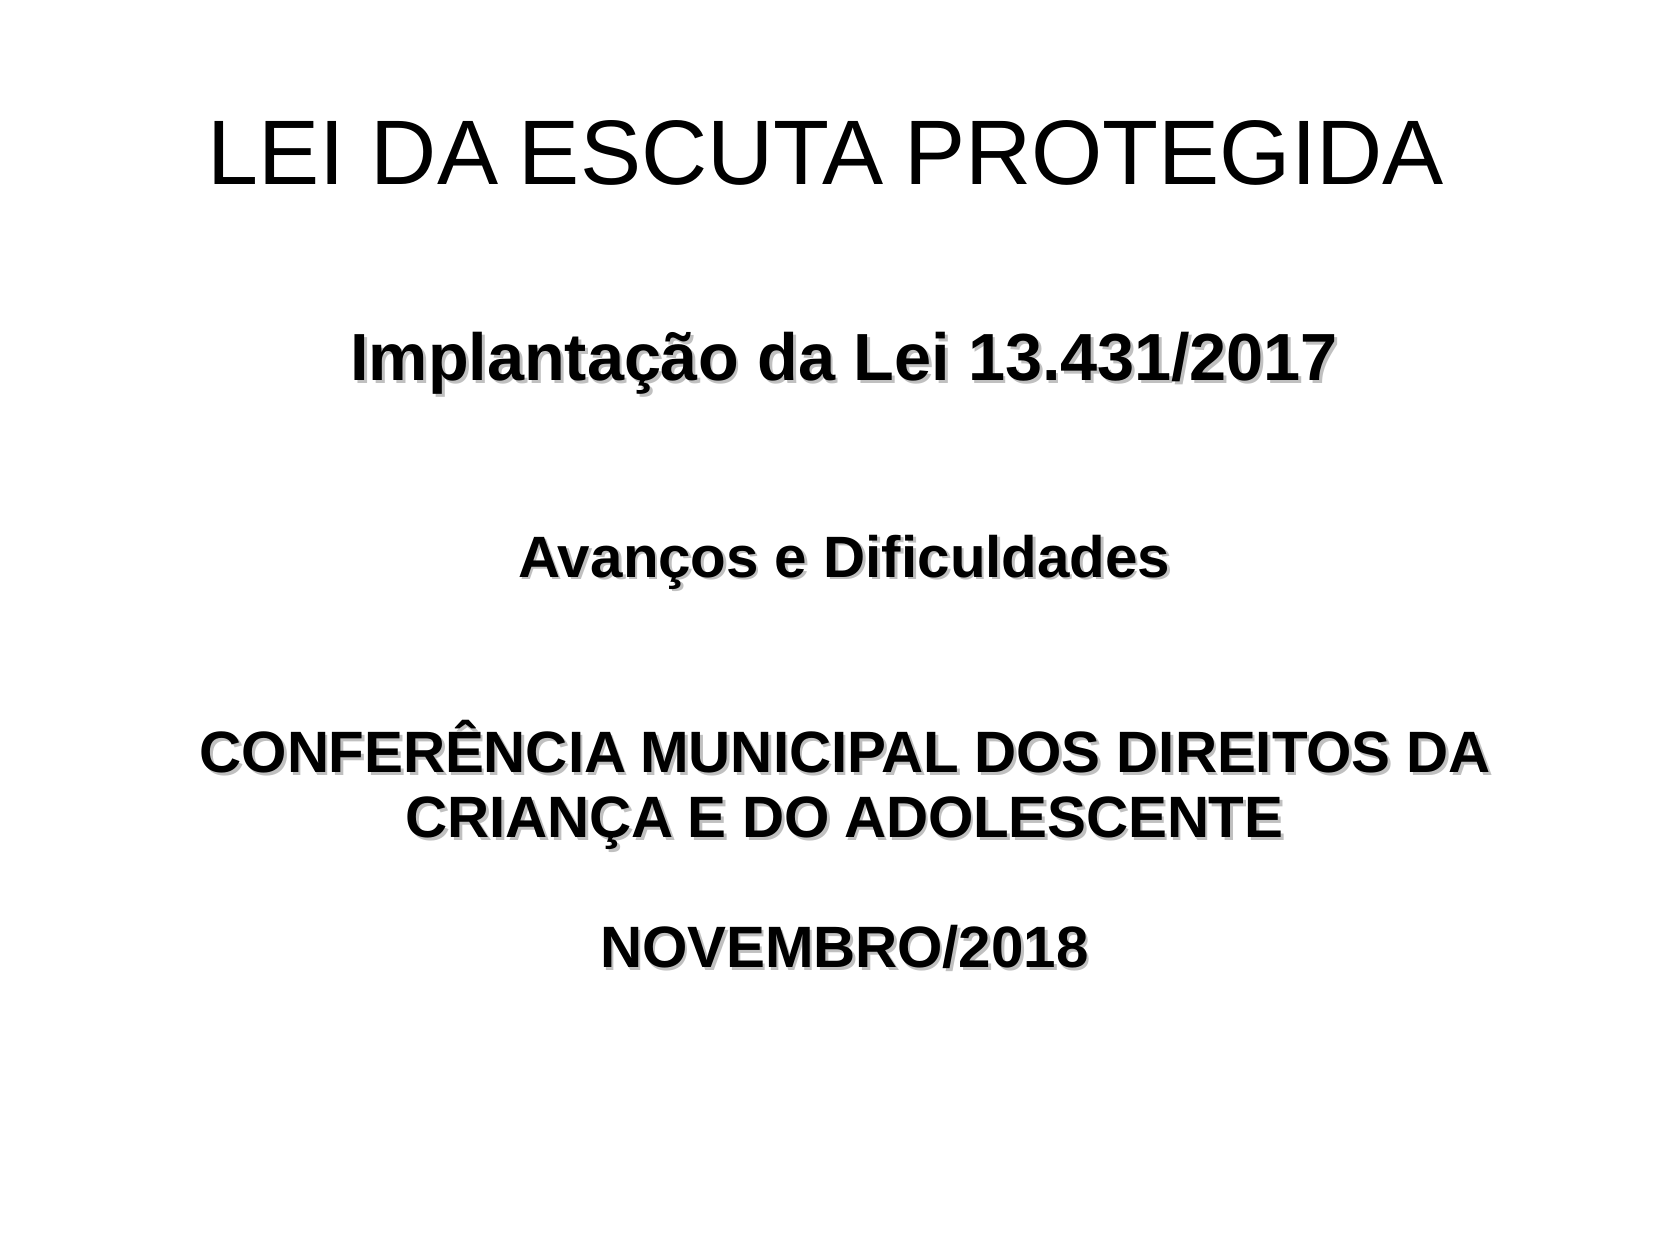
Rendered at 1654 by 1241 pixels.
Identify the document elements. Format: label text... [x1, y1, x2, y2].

subtitle Implantação da Lei 13.431/2017 Avanços e Dificuldades CONFERÊNCIA MUNICIPAL DOS DIREITOS DA CRIANÇA E DO ADOLESCENTE NOVEMBRO/2018 [82, 290, 1571, 1010]
title LEI DA ESCUTA PROTEGIDA [82, 49, 1571, 257]
